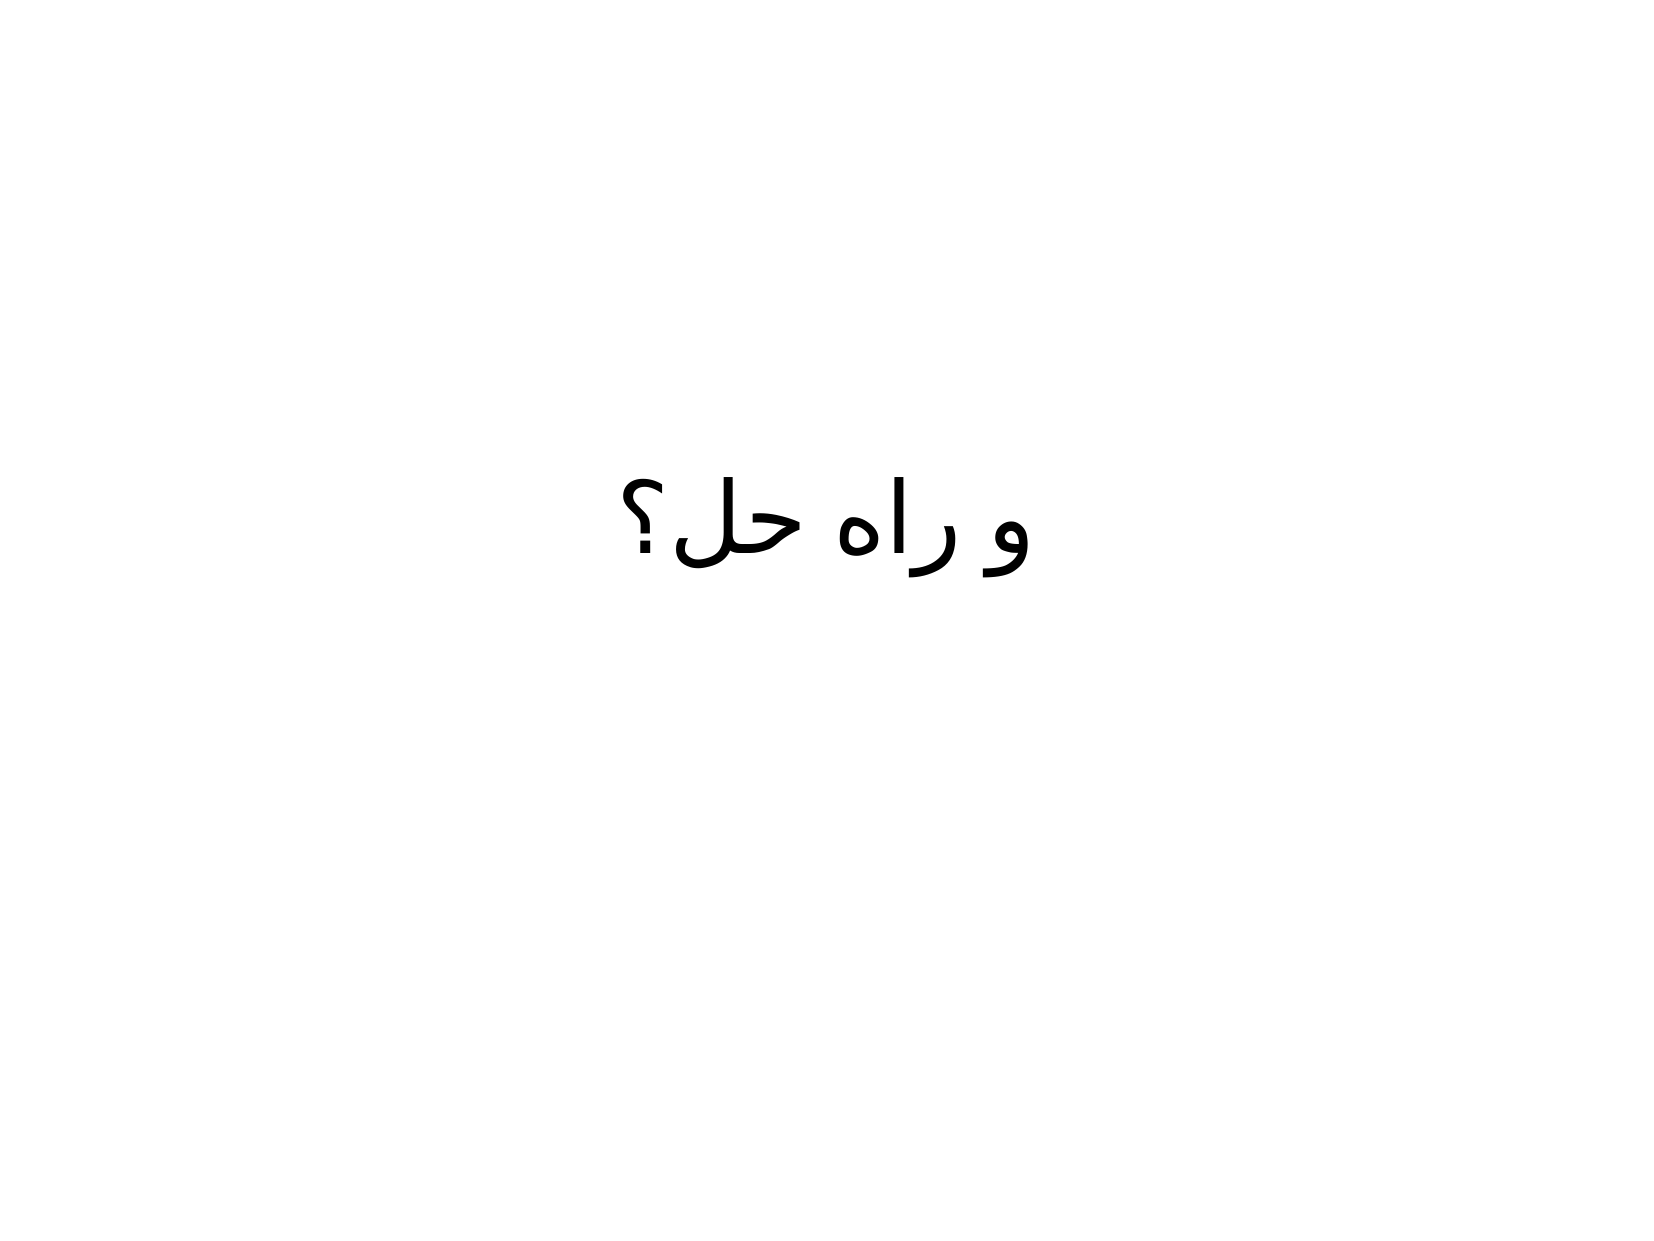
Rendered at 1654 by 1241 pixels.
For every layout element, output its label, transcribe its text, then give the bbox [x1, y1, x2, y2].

subtitle و راه حل؟ [82, 49, 1571, 1010]
